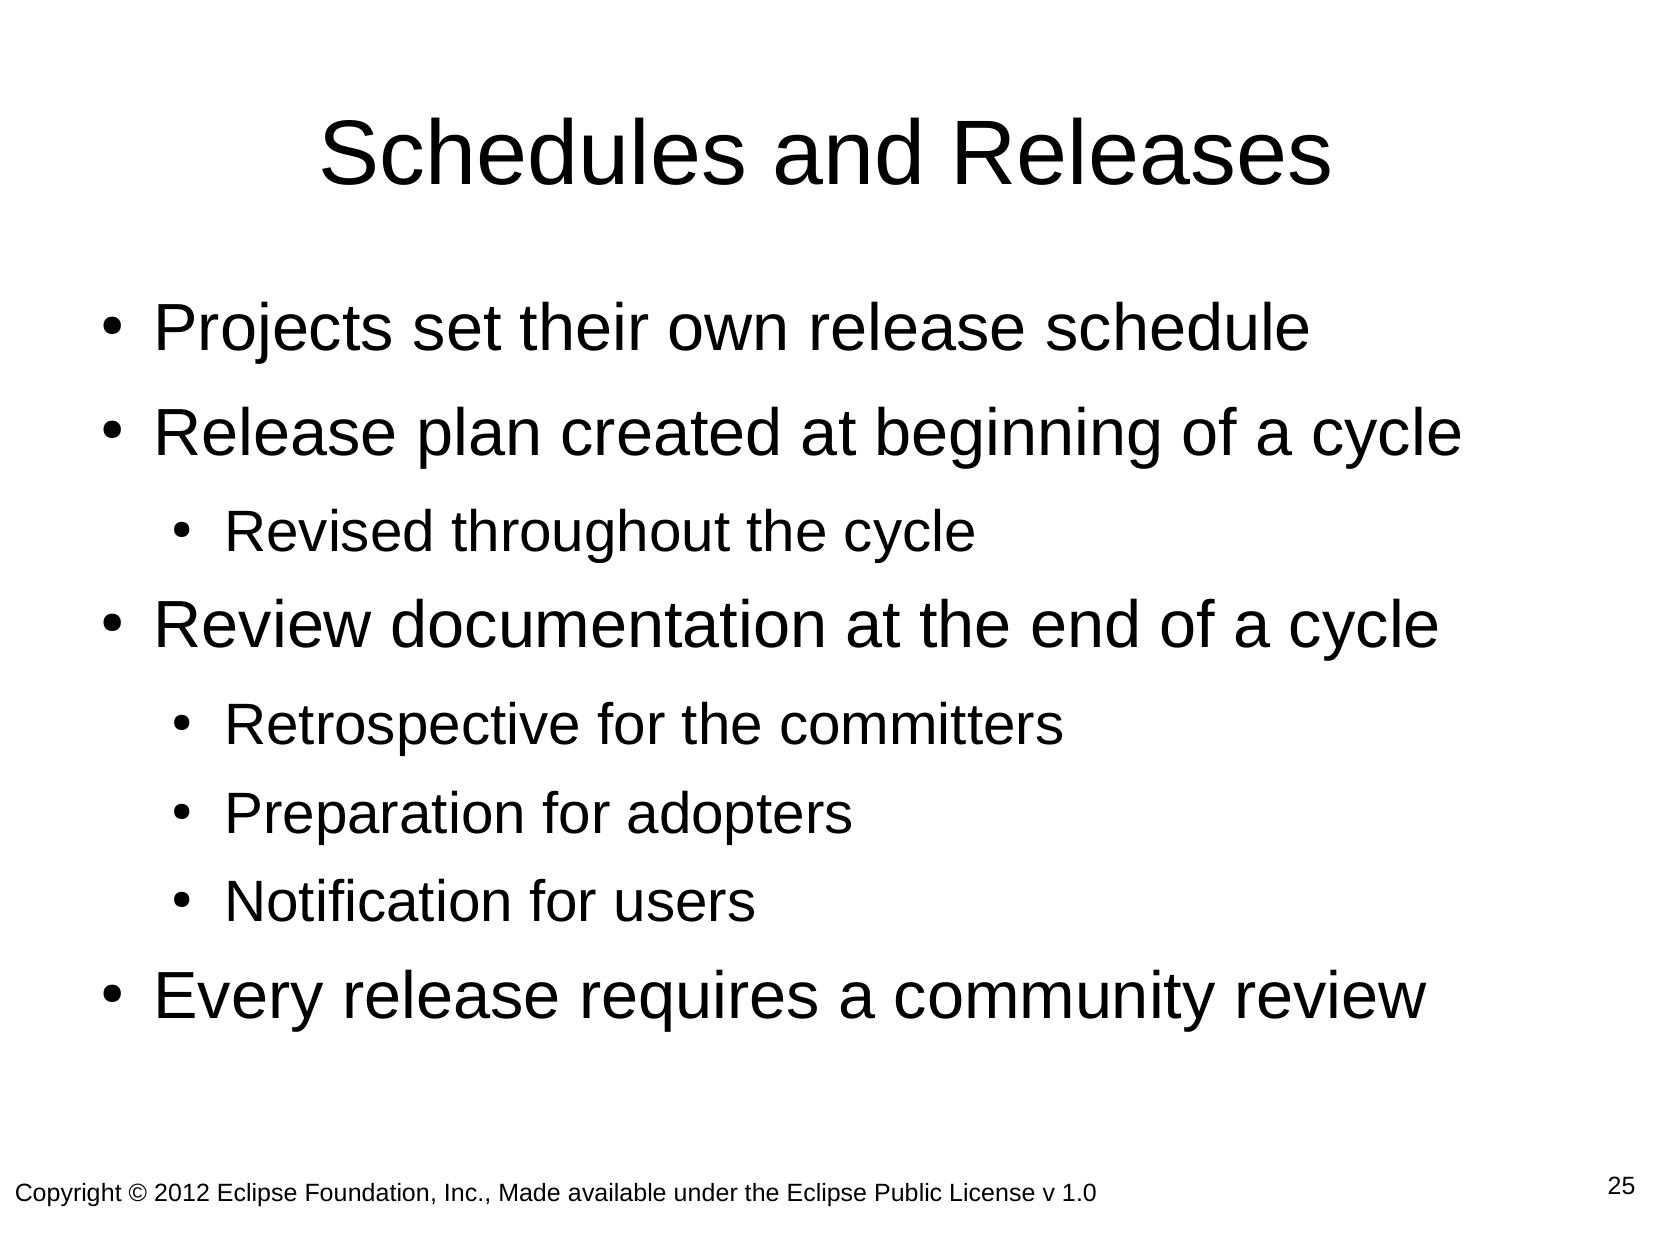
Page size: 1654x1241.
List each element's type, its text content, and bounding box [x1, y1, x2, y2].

list Projects set their own release schedule Release plan created at beginning of a cycle Revised throughout the cycle Review documentation at the end of a cycle Retrospective for the committers Preparation for adopters Notification for users Every release requires a community review [82, 290, 1571, 1109]
title Schedules and Releases [82, 49, 1571, 257]
